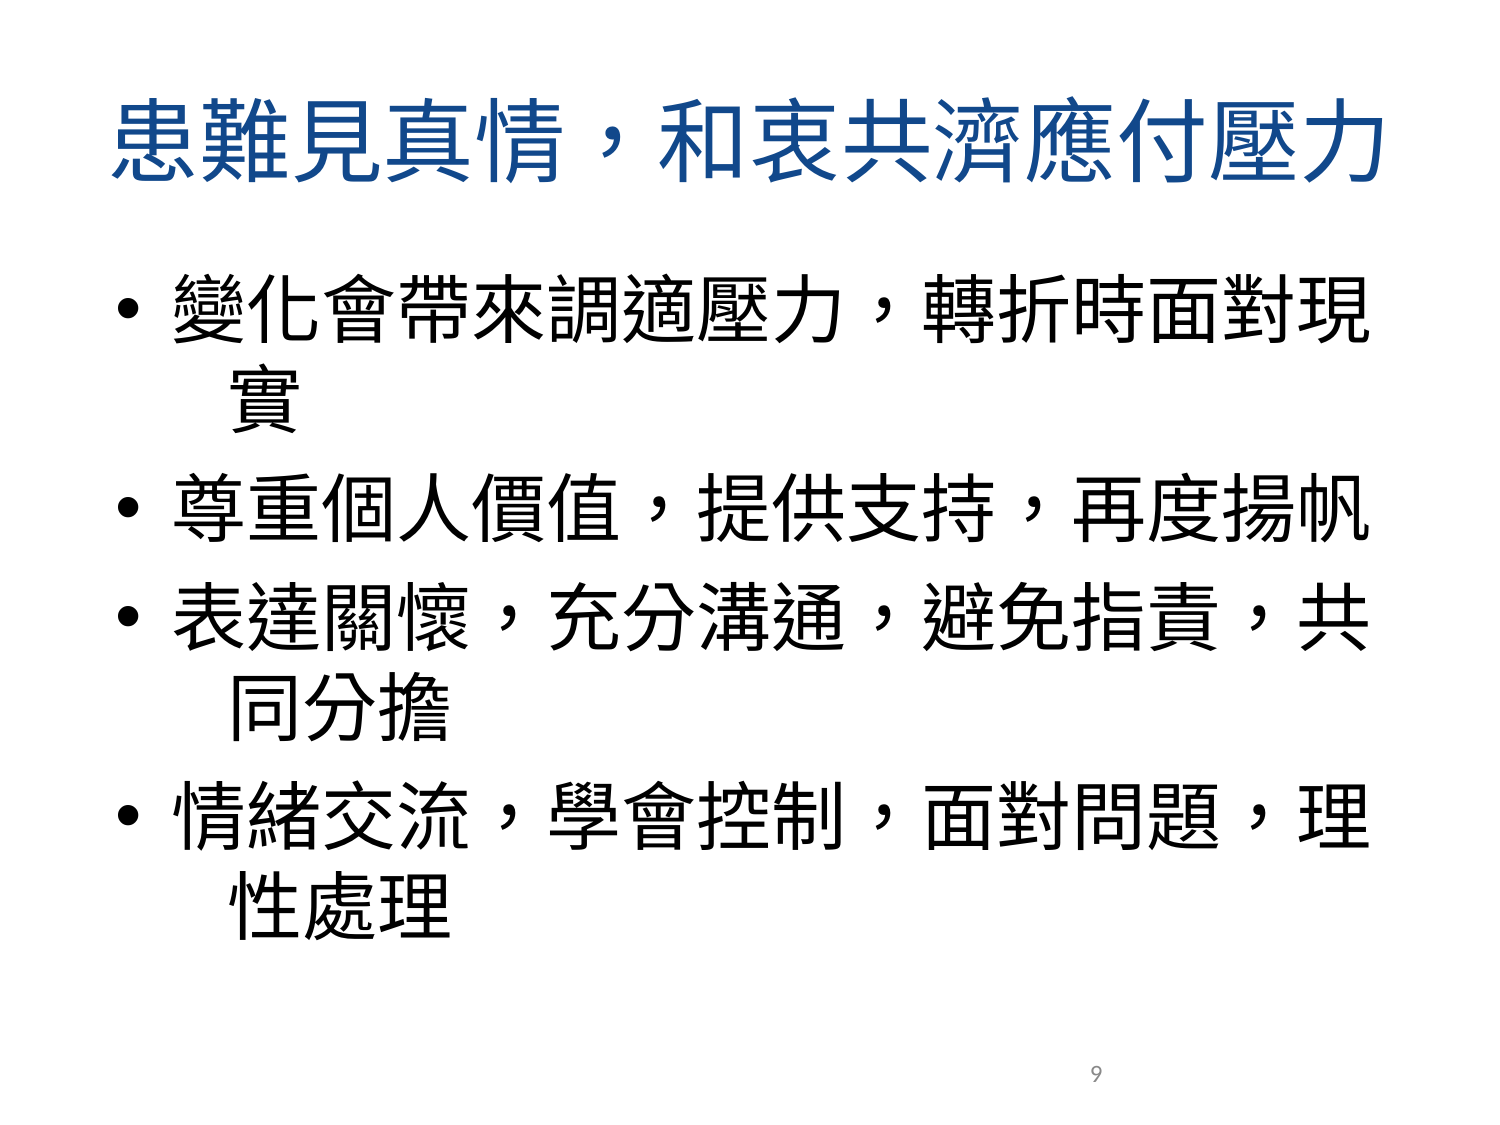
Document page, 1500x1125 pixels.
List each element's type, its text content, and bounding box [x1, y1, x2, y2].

title 患難見真情，和衷共濟應付壓力 [75, 45, 1426, 233]
list 變化會帶來調適壓力，轉折時面對現實 尊重個人價值，提供支持，再度揚帆 表達關懷，充分溝通，避免指責，共同分擔 情緒交流，學會控制，面對問題，理性處理 [100, 255, 1459, 1038]
text_box [1074, 1042, 1426, 1103]
